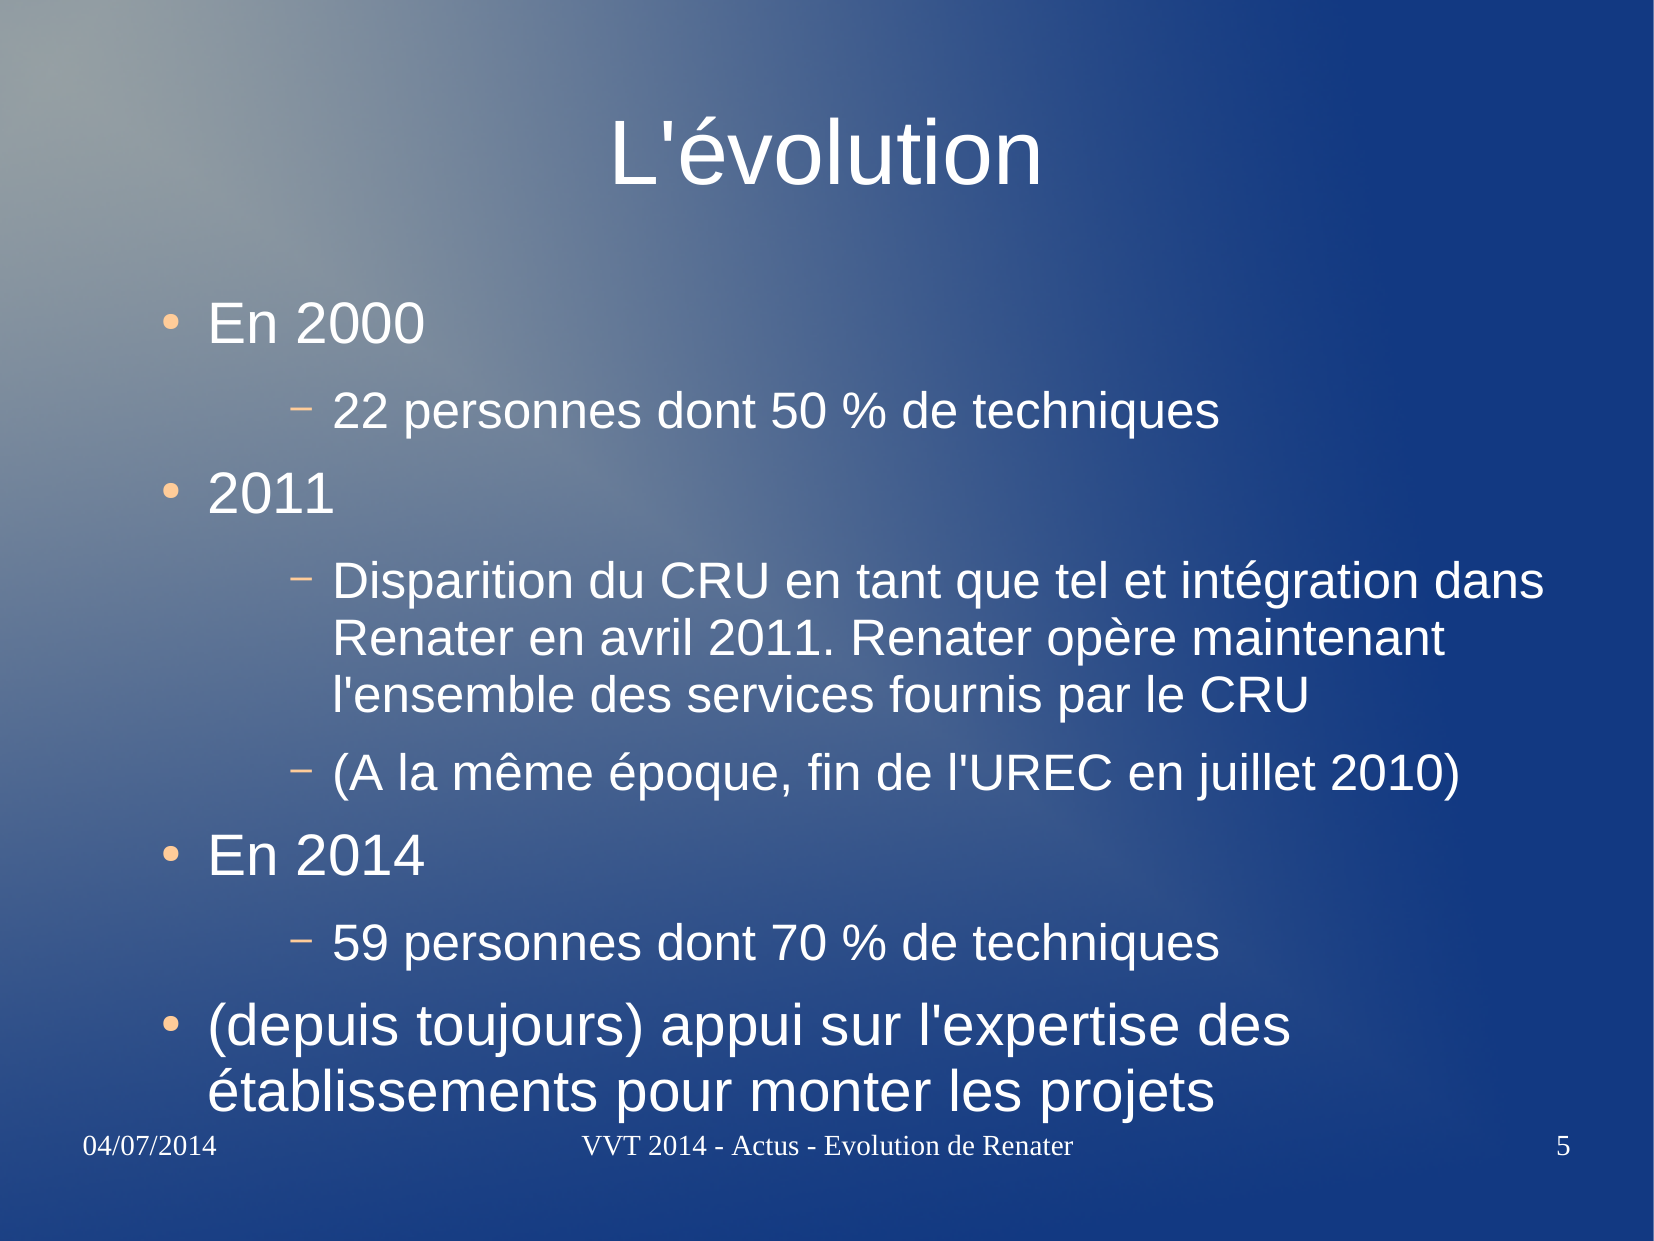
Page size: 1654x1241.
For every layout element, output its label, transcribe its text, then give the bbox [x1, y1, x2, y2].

picture [0, 0, 1654, 1241]
list En 2000 22 personnes dont 50 % de techniques 2011 Disparition du CRU en tant que tel et intégration dans Renater en avril 2011. Renater opère maintenant l'ensemble des services fournis par le CRU (A la même époque, fin de l'UREC en juillet 2010) En 2014 59 personnes dont 70 % de techniques (depuis toujours) appui sur l'expertise des établissements pour monter les projets [82, 290, 1571, 1132]
title L'évolution [82, 49, 1571, 257]
